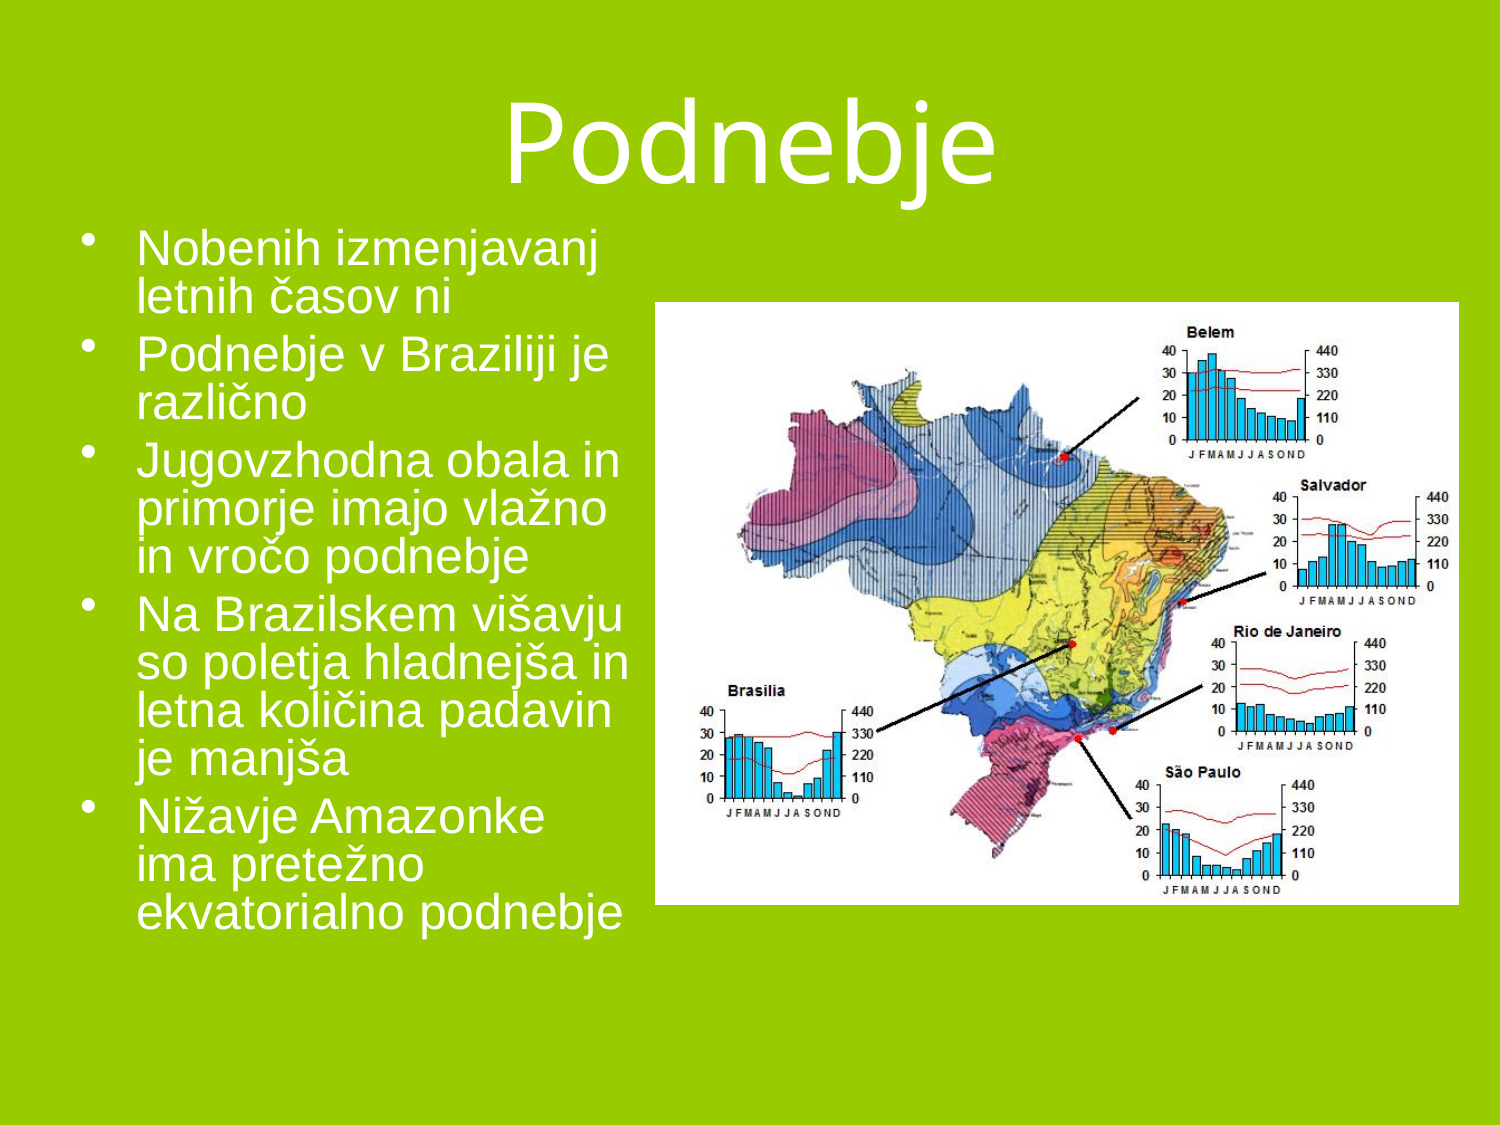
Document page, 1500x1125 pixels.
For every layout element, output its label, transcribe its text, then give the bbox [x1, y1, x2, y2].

picture [655, 302, 1459, 905]
title Podnebje [75, 45, 1425, 233]
list Nobenih izmenjavanj letnih časov ni Podnebje v Braziliji je različno Jugovzhodna obala in primorje imajo vlažno in vročo podnebje Na Brazilskem višavju so poletja hladnejša in letna količina padavin je manjša Nižavje Amazonke ima pretežno ekvatorialno podnebje [64, 220, 646, 976]
